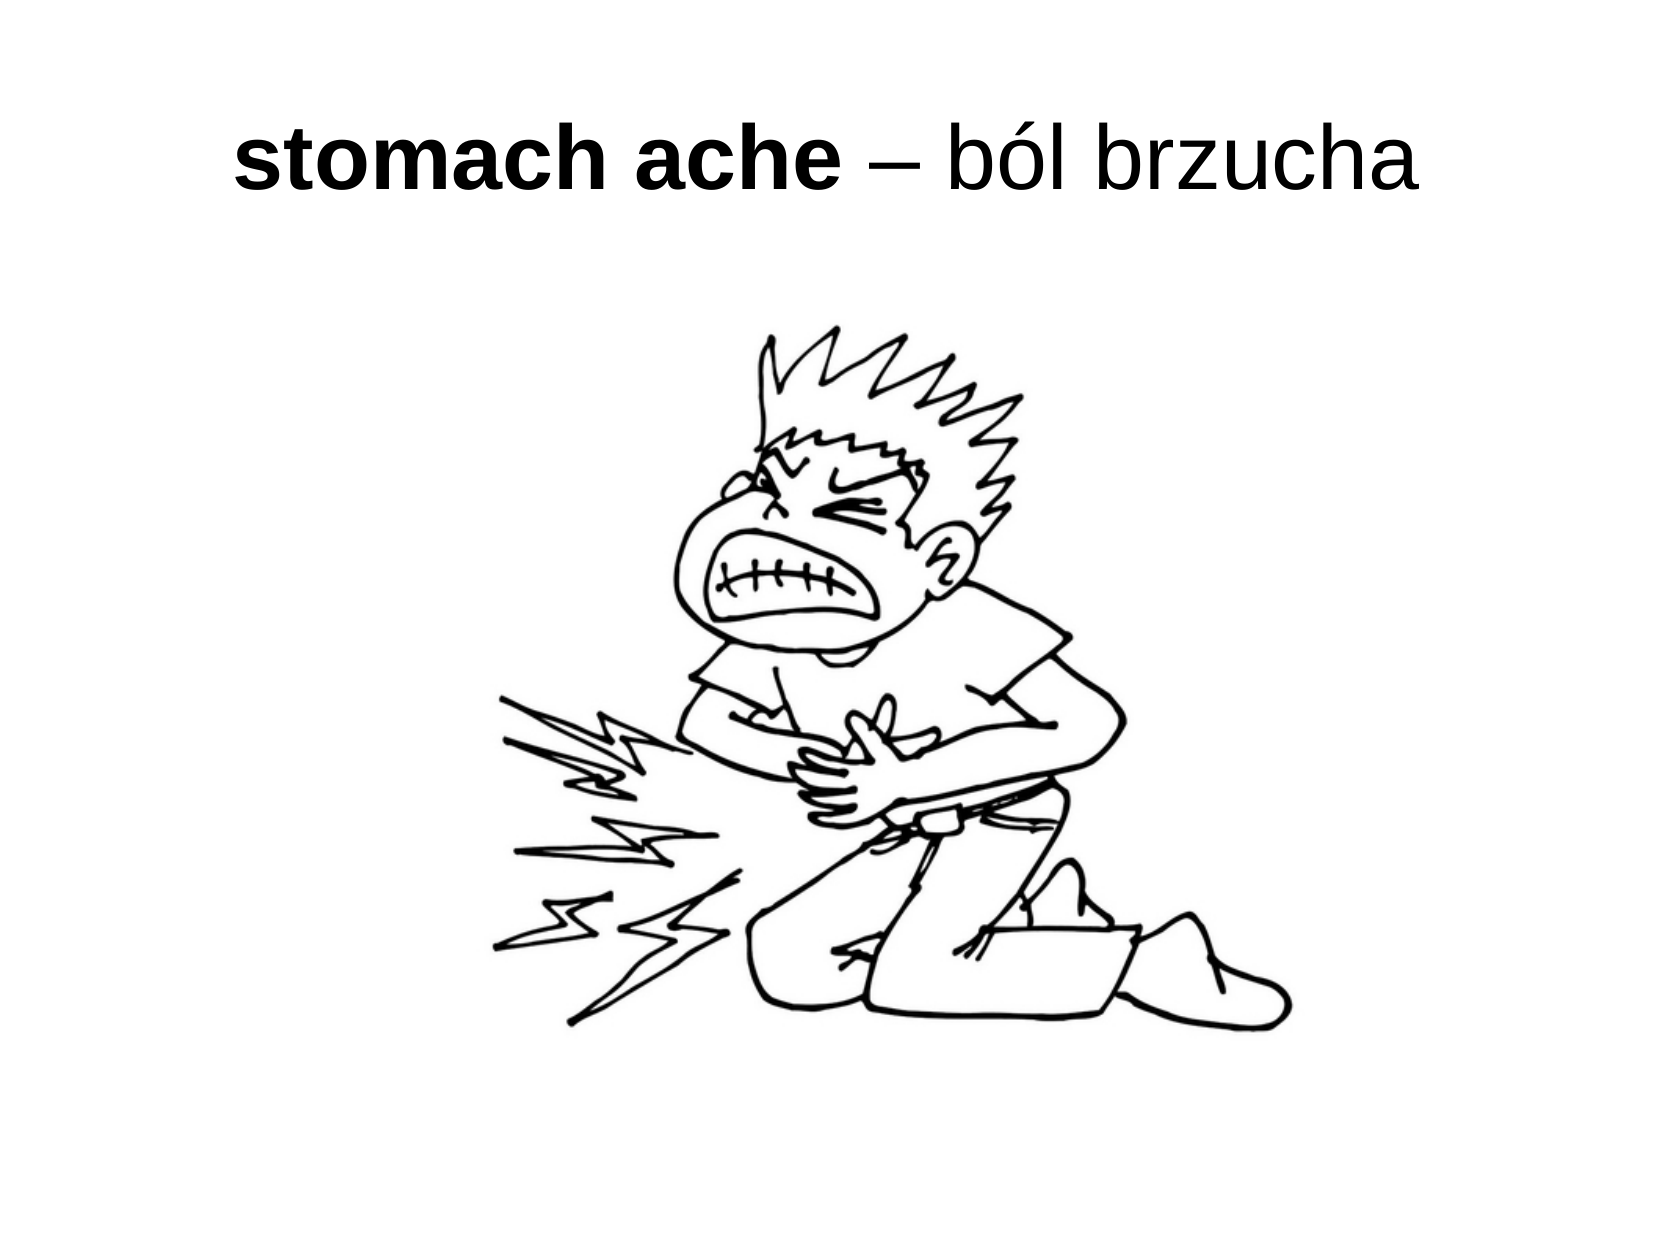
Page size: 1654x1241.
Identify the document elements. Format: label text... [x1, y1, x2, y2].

title stomach ache – ból brzucha [82, 49, 1571, 257]
picture [302, 265, 1477, 1107]
